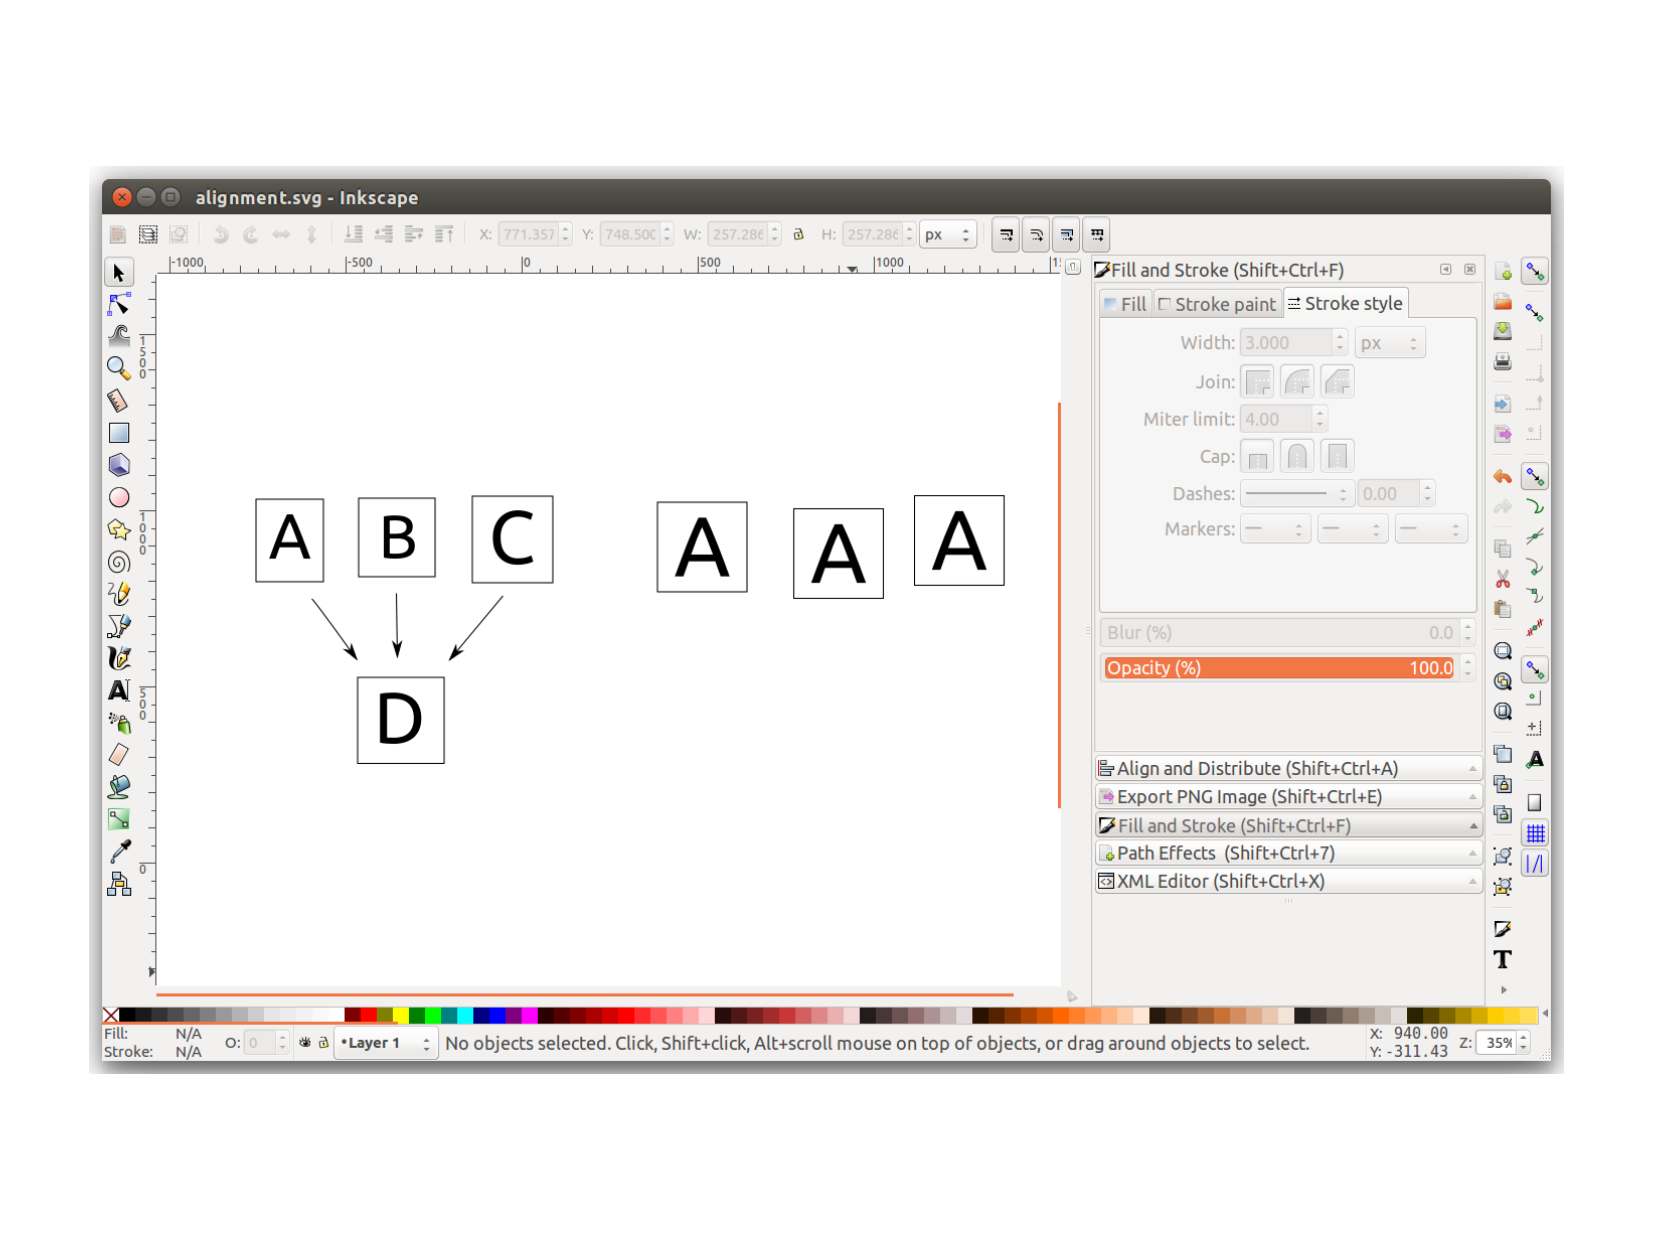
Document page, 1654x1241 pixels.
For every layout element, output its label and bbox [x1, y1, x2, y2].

picture [89, 166, 1564, 1074]
